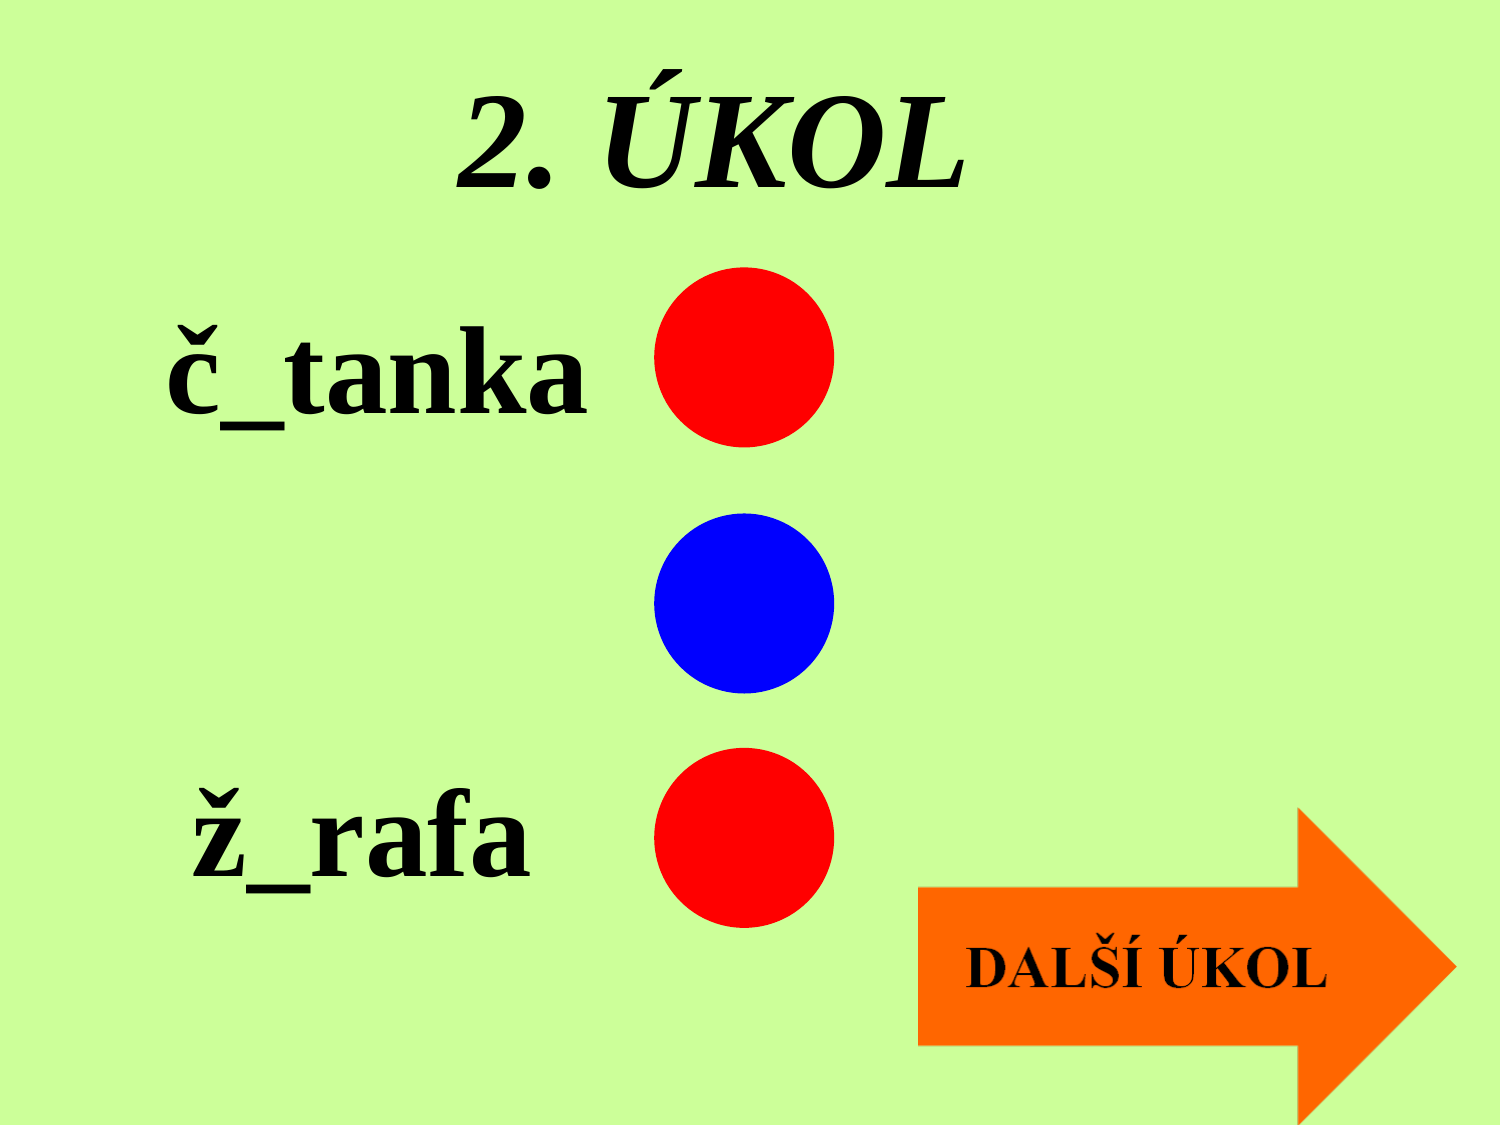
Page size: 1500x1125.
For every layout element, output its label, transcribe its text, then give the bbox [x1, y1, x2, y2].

text_box [656, 269, 833, 446]
text_box [656, 749, 833, 926]
picture [917, 806, 1458, 1125]
text_box [656, 515, 833, 692]
text_box 2. ÚKOL [360, 42, 1070, 224]
text_box č_tanka ž_rafa [119, 281, 605, 1060]
